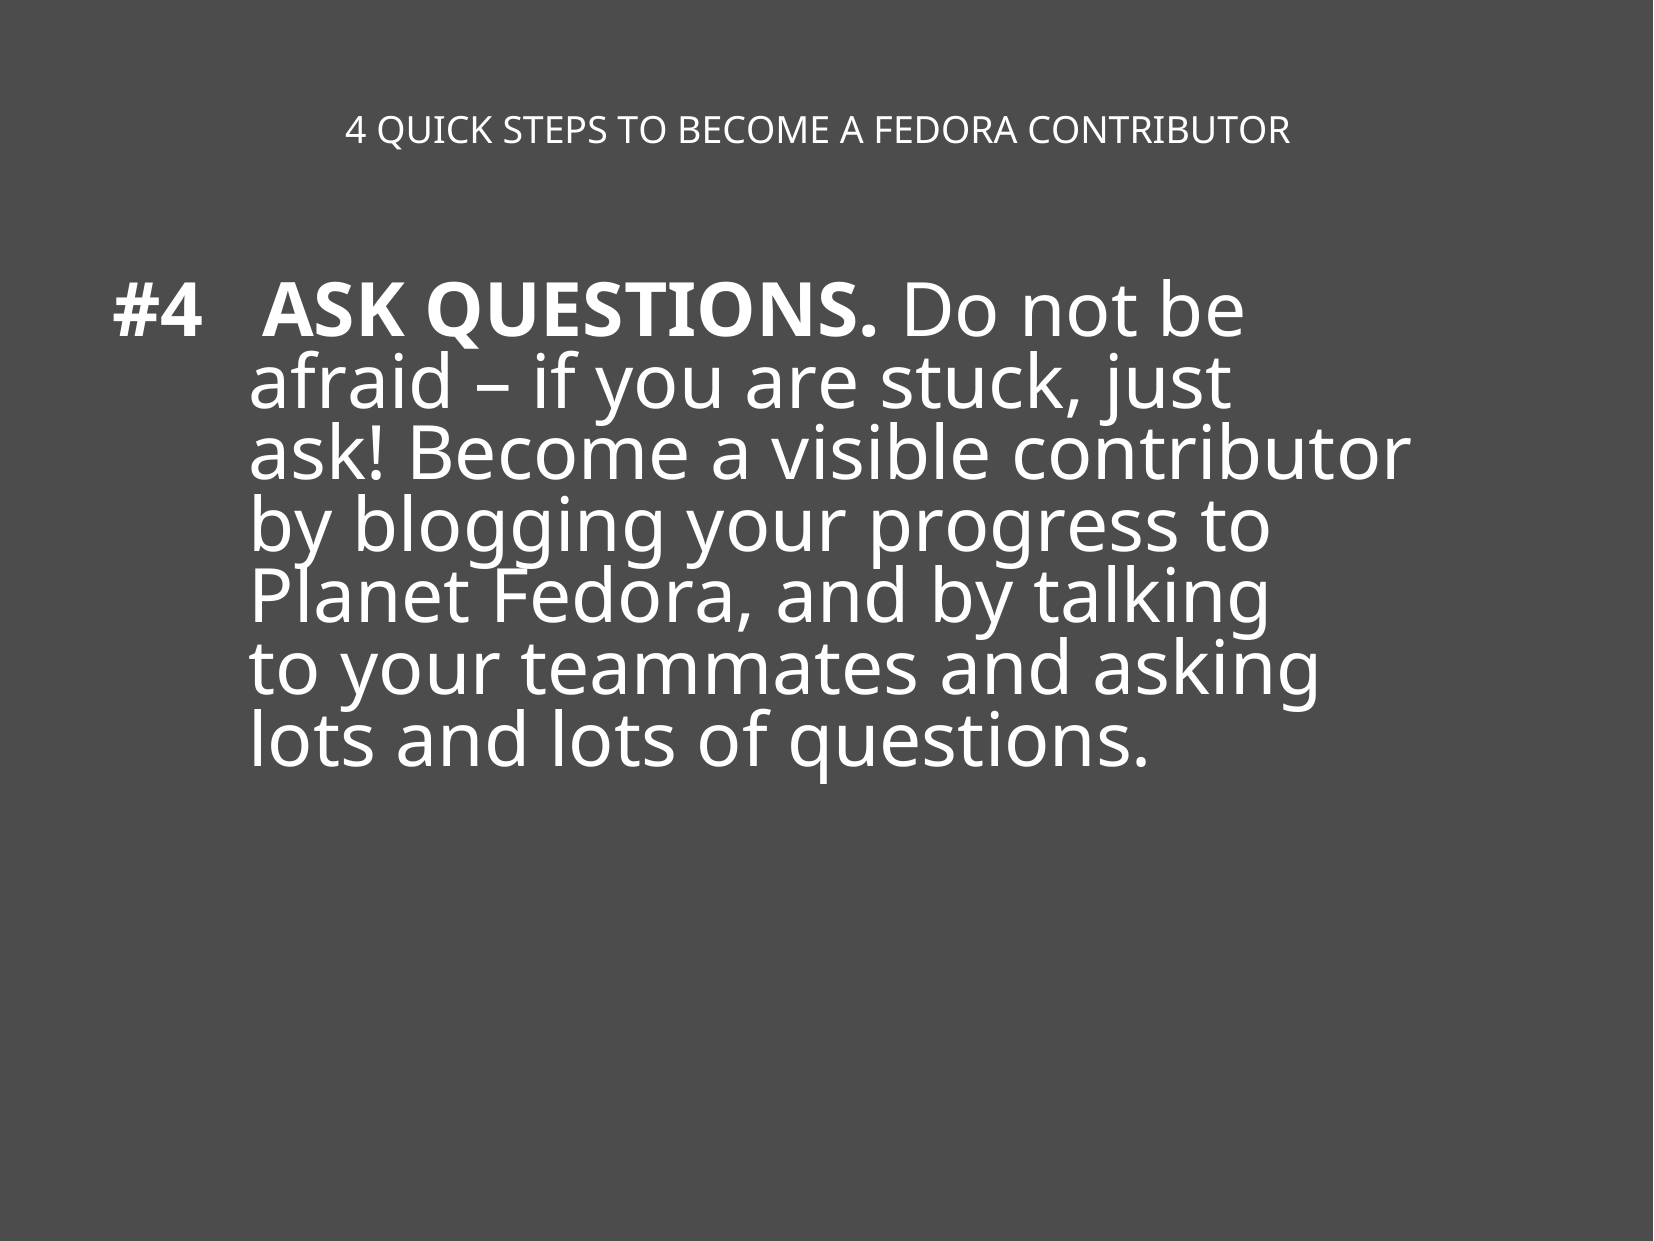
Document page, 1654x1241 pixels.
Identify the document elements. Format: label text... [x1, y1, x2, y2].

title #4 ASK QUESTIONS. Do not be afraid – if you are stuck, just ask! Become a visible contributor by blogging your progress to Planet Fedora, and by talking to your teammates and asking lots and lots of questions. [112, 236, 1524, 895]
title 4 QUICK STEPS TO BECOME A FEDORA CONTRIBUTOR [112, 86, 1524, 178]
